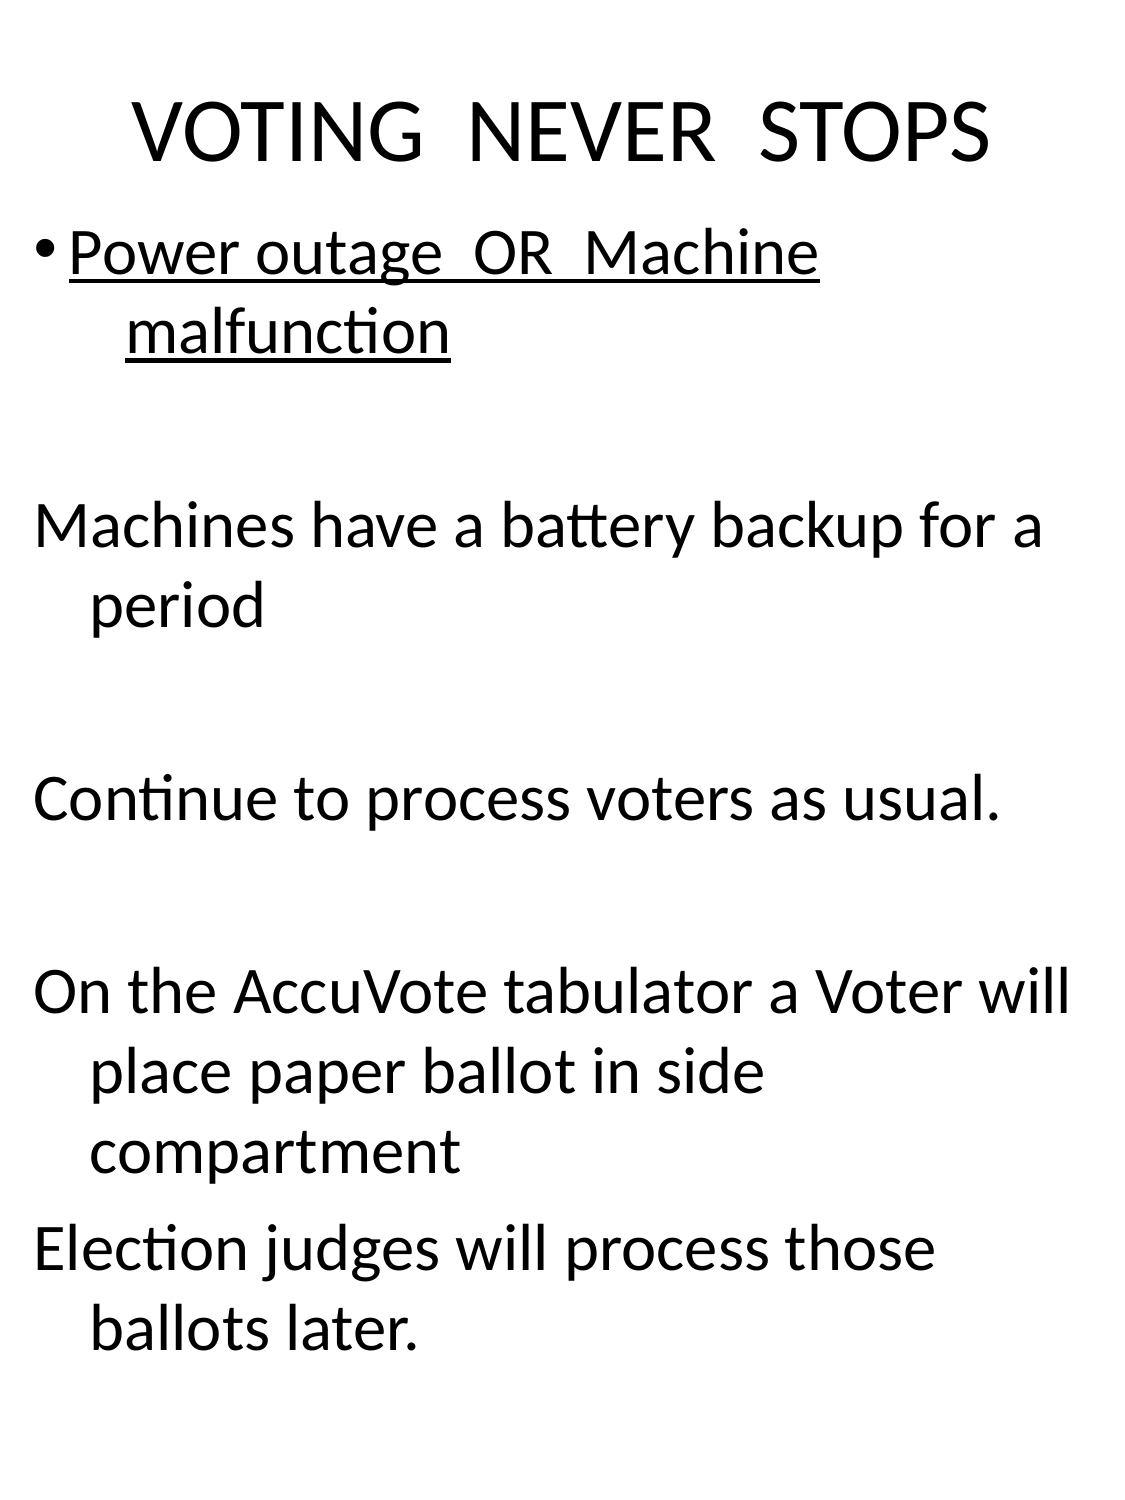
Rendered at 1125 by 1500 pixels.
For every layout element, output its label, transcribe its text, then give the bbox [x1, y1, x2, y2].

text_box Power outage OR Machine malfunction Machines have a battery backup for a period Continue to process voters as usual. On the AccuVote tabulator a Voter will place paper ballot in side compartment Election judges will process those ballots later. [18, 200, 1107, 1500]
text_box VOTING NEVER STOPS [84, 6, 1041, 200]
